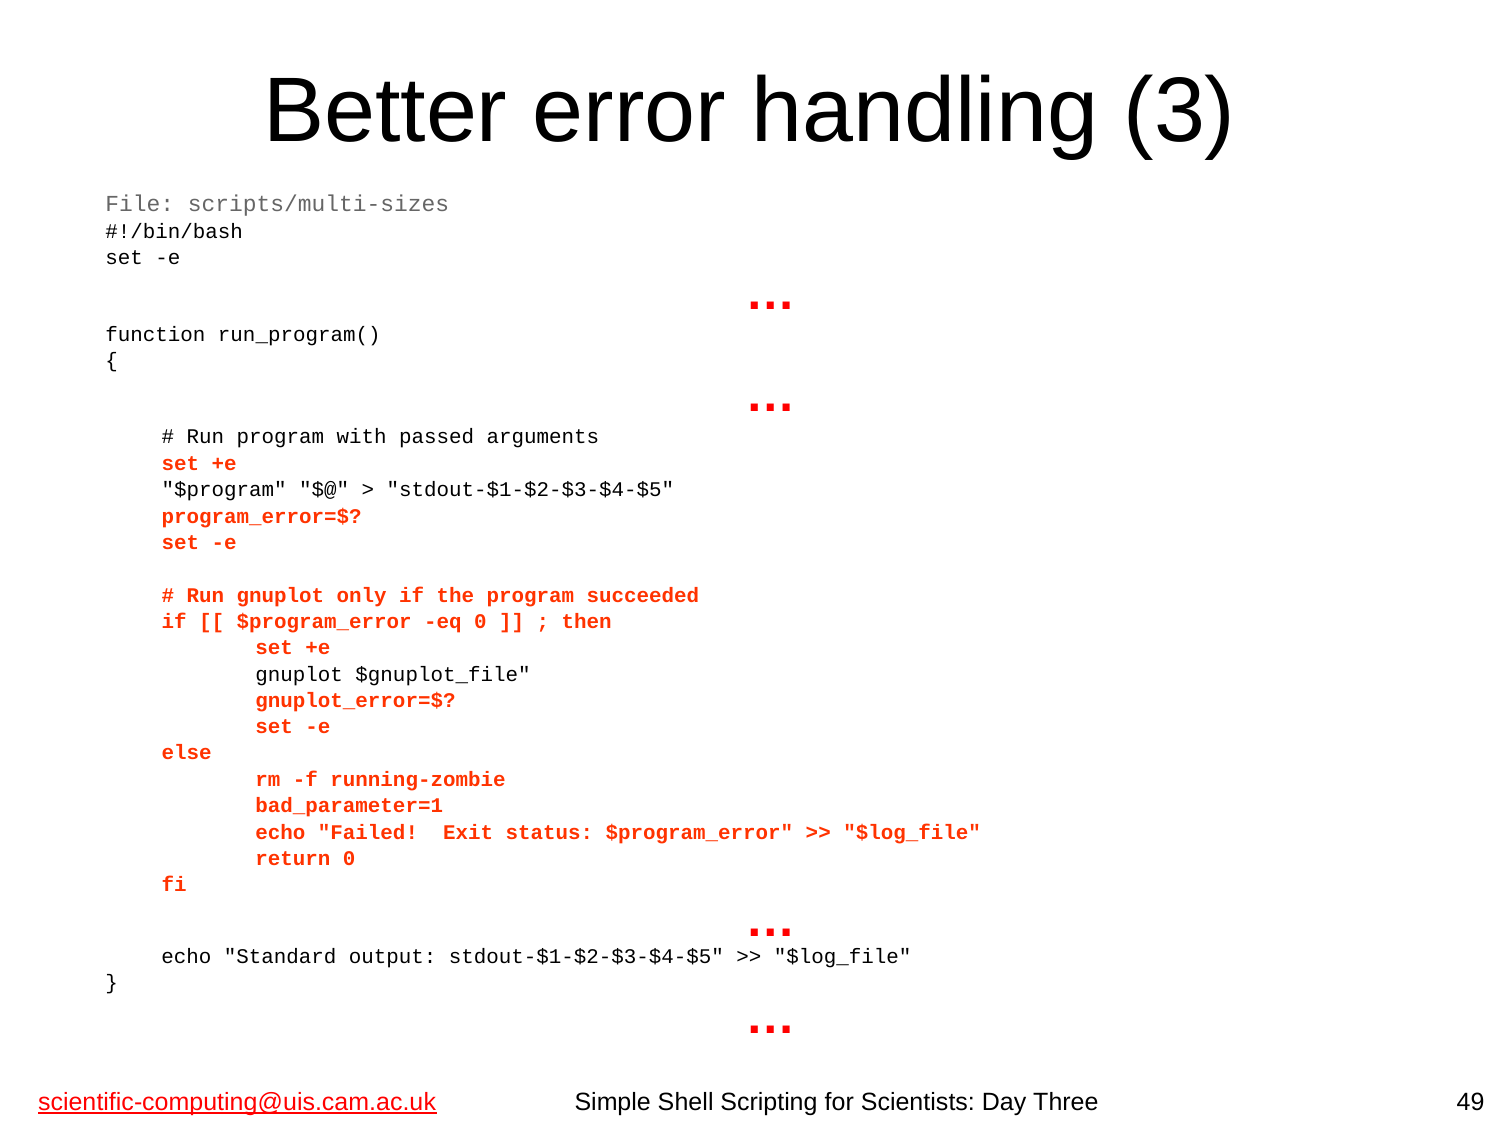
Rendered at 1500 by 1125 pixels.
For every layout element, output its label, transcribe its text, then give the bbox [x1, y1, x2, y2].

list File: scripts/multi-sizes #!/bin/bash set -e … function run_program() { … # Run program with passed arguments set +e "$program" "$@" > "stdout-$1-$2-$3-$4-$5" program_error=$? set -e # Run gnuplot only if the program succeeded if [[ $program_error -eq 0 ]] ; then set +e gnuplot $gnuplot_file" gnuplot_error=$? set -e else rm -f running-zombie bad_parameter=1 echo "Failed! Exit status: $program_error" >> "$log_file" return 0 fi … echo "Standard output: stdout-$1-$2-$3-$4-$5" >> "$log_file" } … [90, 185, 1450, 1078]
title Better error handling (3) [112, 47, 1388, 173]
